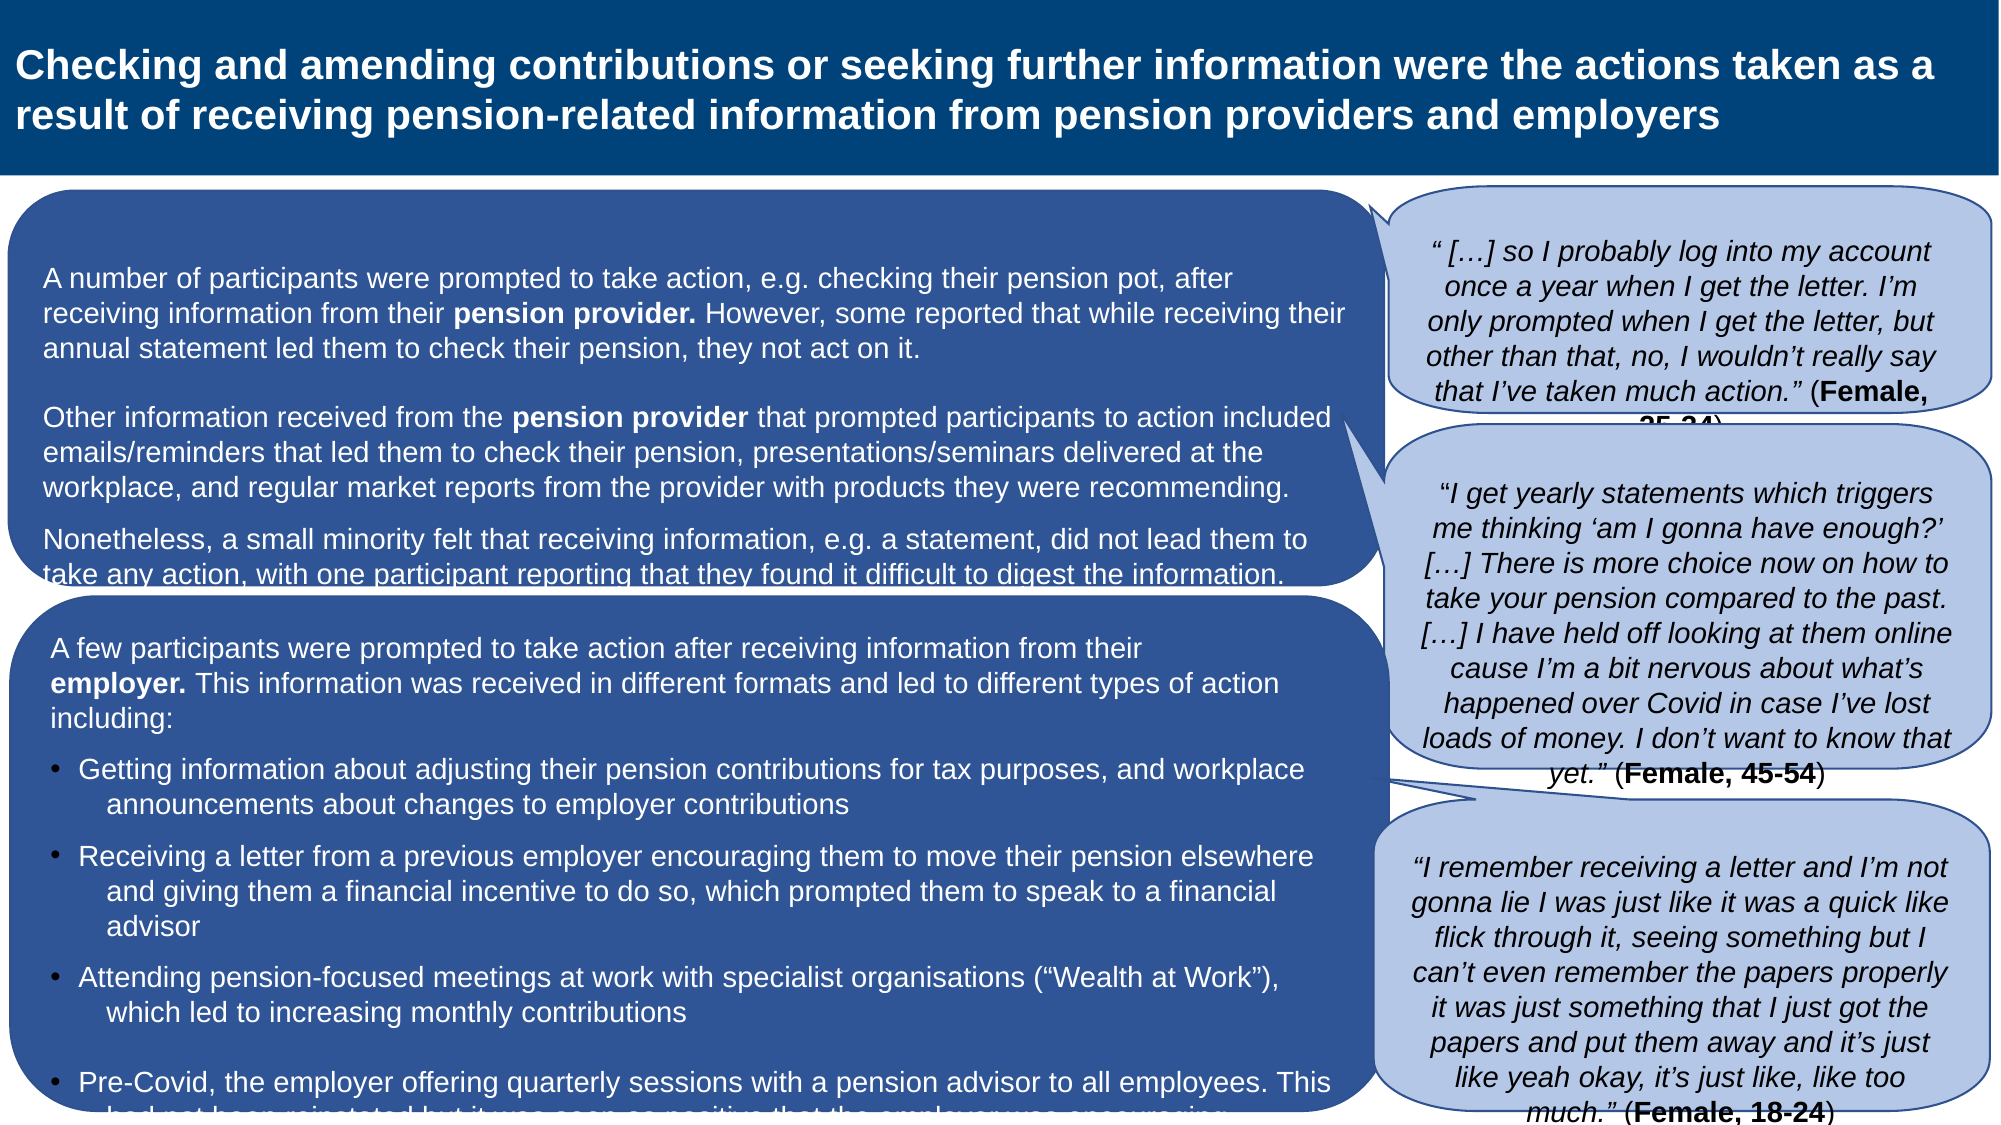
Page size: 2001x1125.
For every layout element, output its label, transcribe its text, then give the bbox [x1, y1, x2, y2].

title Checking and amending contributions or seeking further information were the actions taken as a result of receiving pension-related information from pension providers and employers [0, 0, 1999, 176]
text_box “ […] so I probably log into my account once a year when I get the letter. I’m only prompted when I get the letter, but other than that, no, I wouldn’t really say that I’ve taken much action.” (Female, 25-34) [1370, 186, 1992, 414]
text_box “I remember receiving a letter and I’m not gonna lie I was just like it was a quick like flick through it, seeing something but I can’t even remember the papers properly it was just something that I just got the papers and put them away and it’s just like yeah okay, it’s just like, like too much.” (Female, 18-24) [1371, 777, 1990, 1112]
text_box A few participants were prompted to take action after receiving information from their employer. This information was received in different formats and led to different types of action including: Getting information about adjusting their pension contributions for tax purposes, and workplace announcements about changes to employer contributions Receiving a letter from a previous employer encouraging them to move their pension elsewhere and giving them a financial incentive to do so, which prompted them to speak to a financial advisor Attending pension-focused meetings at work with specialist organisations (“Wealth at Work”), which led to increasing monthly contributions Pre-Covid, the employer offering quarterly sessions with a pension advisor to all employees. This had not been reinstated but it was seen as positive that the employer was encouraging employees to seek pensions-related advice. [10, 596, 1389, 1112]
text_box A number of participants were prompted to take action, e.g. checking their pension pot, after receiving information from their pension provider. However, some reported that while receiving their annual statement led them to check their pension, they not act on it. Other information received from the pension provider that prompted participants to action included emails/reminders that led them to check their pension, presentations/seminars delivered at the workplace, and regular market reports from the provider with products they were recommending. Nonetheless, a small minority felt that receiving information, e.g. a statement, did not lead them to take any action, with one participant reporting that they found it difficult to digest the information. [8, 190, 1385, 586]
text_box “I get yearly statements which triggers me thinking ‘am I gonna have enough?’ […] There is more choice now on how to take your pension compared to the past. […] I have held off looking at them online cause I’m a bit nervous about what’s happened over Covid in case I’ve lost loads of money. I don’t want to know that yet.” (Female, 45-54) [1340, 412, 1992, 769]
